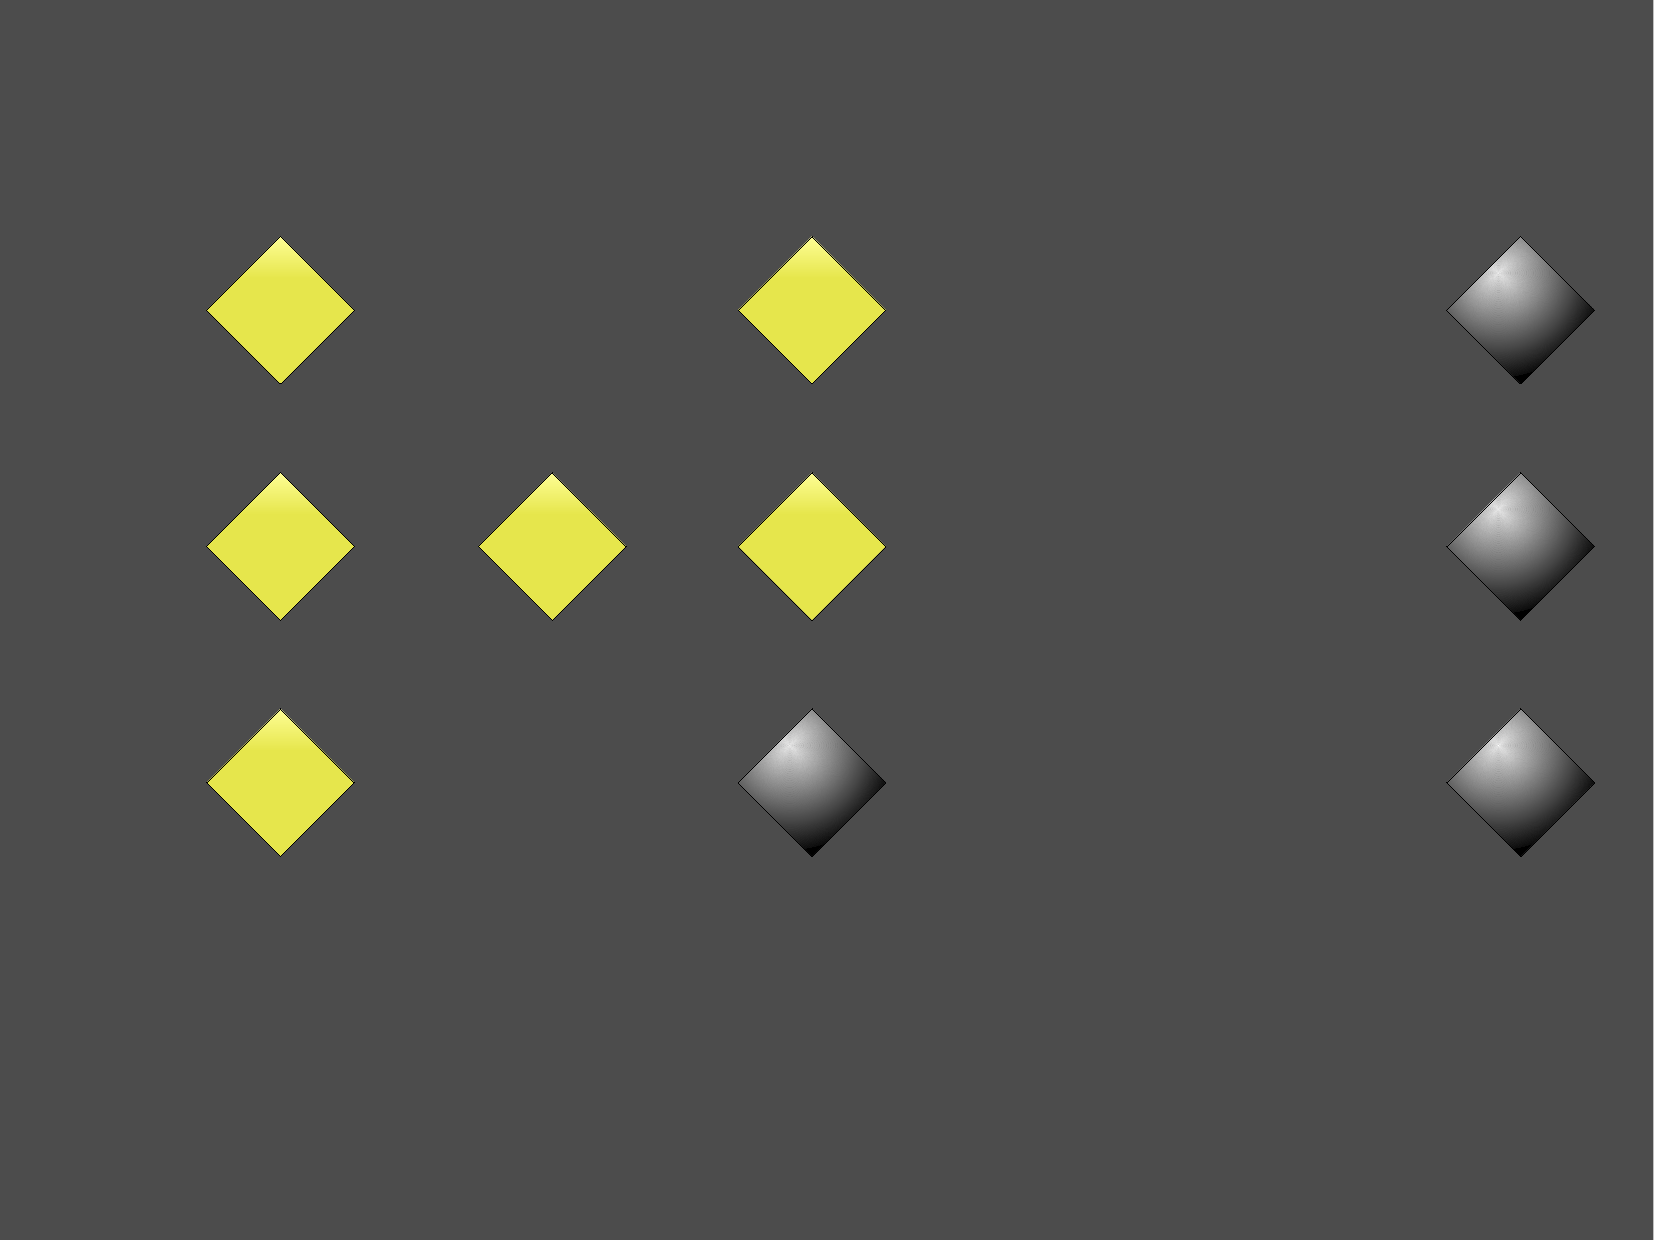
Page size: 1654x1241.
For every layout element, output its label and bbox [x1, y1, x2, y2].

text_box [1446, 472, 1595, 621]
text_box [206, 708, 355, 857]
text_box [738, 472, 886, 621]
text_box [1446, 708, 1595, 857]
text_box [738, 236, 886, 384]
text_box [738, 708, 886, 857]
text_box [206, 236, 355, 384]
text_box [1446, 236, 1595, 384]
text_box [478, 472, 627, 621]
text_box [206, 472, 355, 621]
